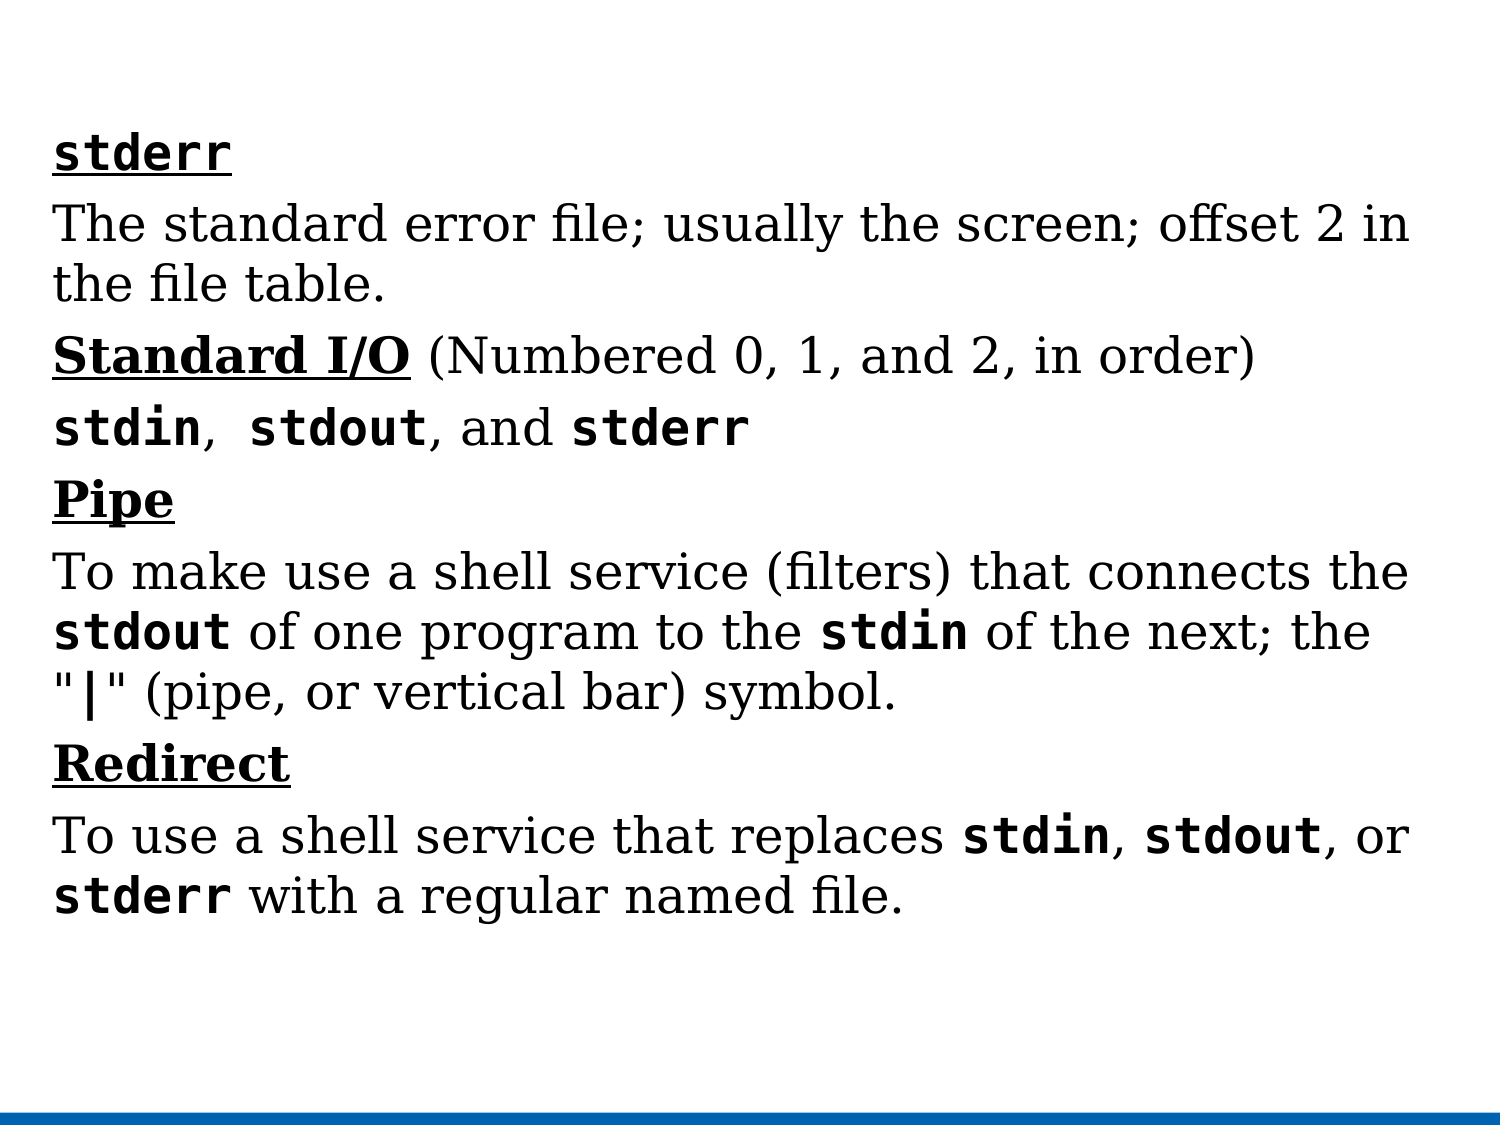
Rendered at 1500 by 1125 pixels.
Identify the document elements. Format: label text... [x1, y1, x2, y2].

text_box stderr The standard error file; usually the screen; offset 2 in the file table. Standard I/O (Numbered 0, 1, and 2, in order) stdin, stdout, and stderr Pipe To make use a shell service (filters) that connects the stdout of one program to the stdin of the next; the "|" (pipe, or vertical bar) symbol. Redirect To use a shell service that replaces stdin, stdout, or stderr with a regular named file. [37, 112, 1463, 931]
